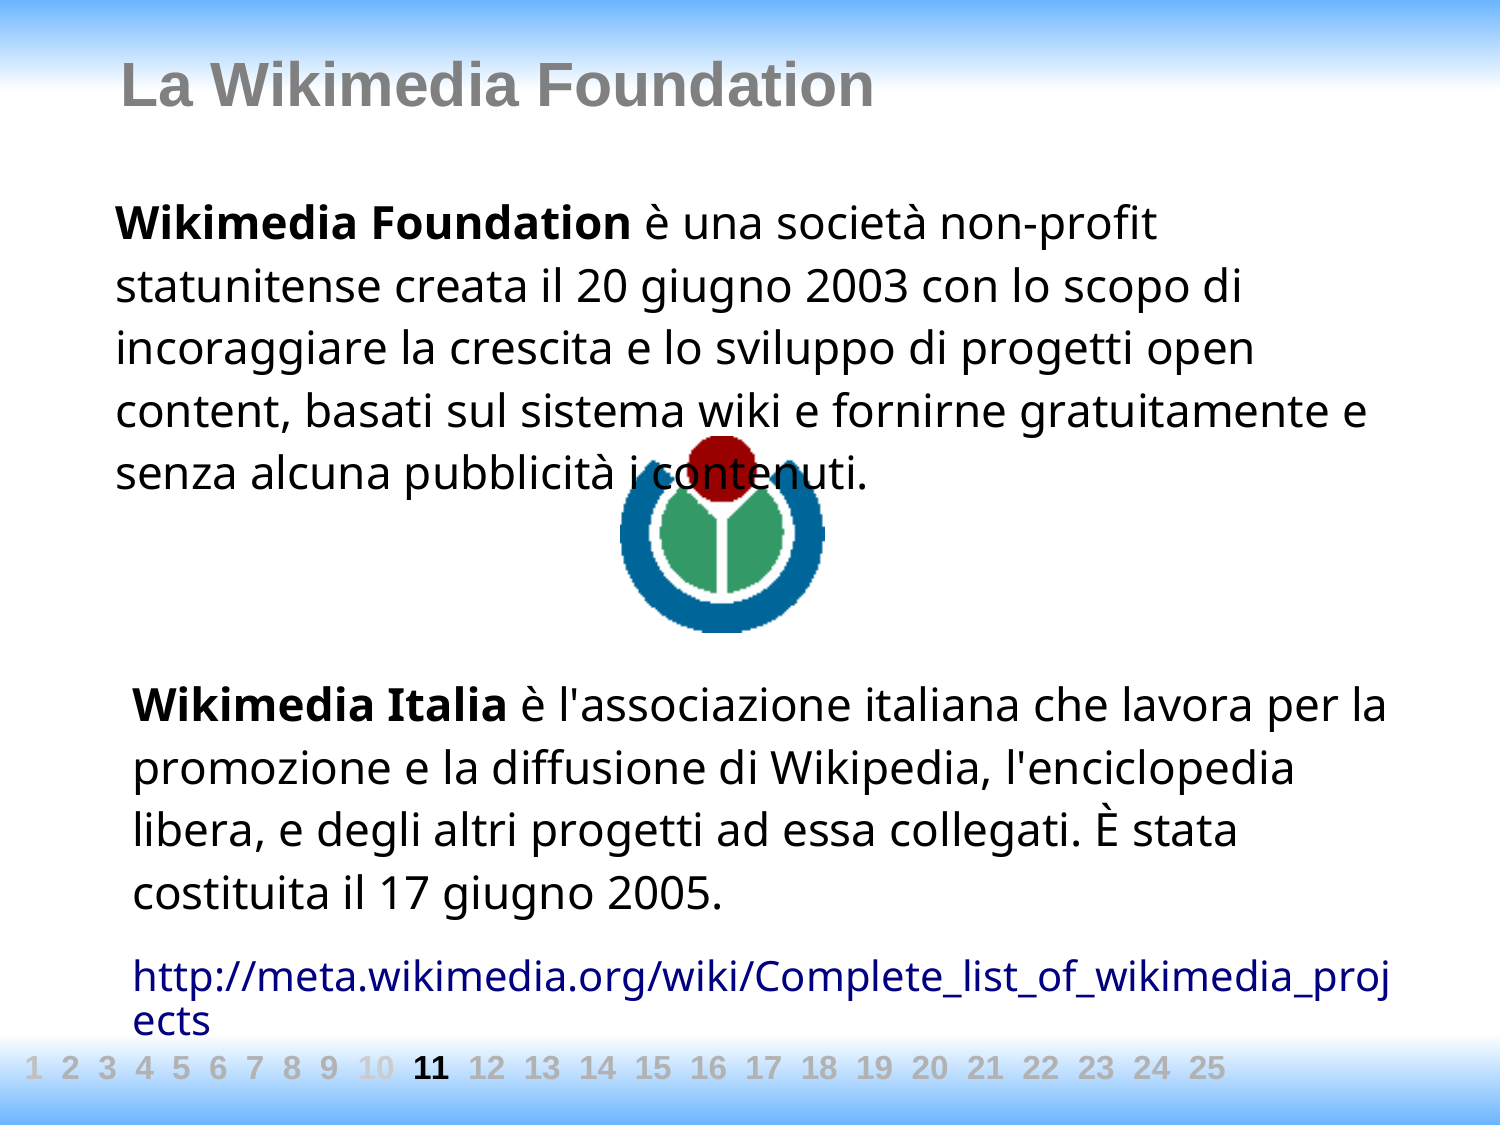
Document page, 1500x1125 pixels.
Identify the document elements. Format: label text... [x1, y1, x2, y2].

picture [620, 436, 825, 603]
picture [620, 543, 702, 633]
text_box [0, 1034, 1500, 1125]
text_box 1 2 3 4 5 6 7 8 9 10 11 12 13 14 15 16 17 18 19 20 21 22 23 24 25 [24, 1049, 1267, 1087]
text_box [0, 0, 1500, 91]
text_box http://meta.wikimedia.org/wiki/Complete_list_of_wikimedia_projects [118, 938, 1418, 1001]
text_box Wikimedia Italia è l'associazione italiana che lavora per la promozione e la diffusione di Wikipedia, l'enciclopedia libera, e degli altri progetti ad essa collegati. È stata costituita il 17 giugno 2005. [117, 665, 1417, 886]
picture [753, 467, 765, 474]
text_box La Wikimedia Foundation [120, 50, 1479, 120]
text_box Wikimedia Foundation è una società non-profit statunitense creata il 20 giugno 2003 con lo scopo di incoraggiare la crescita e lo sviluppo di progetti open content, basati sul sistema wiki e fornirne gratuitamente e senza alcuna pubblicità i contenuti. [100, 183, 1430, 409]
picture [742, 541, 825, 633]
